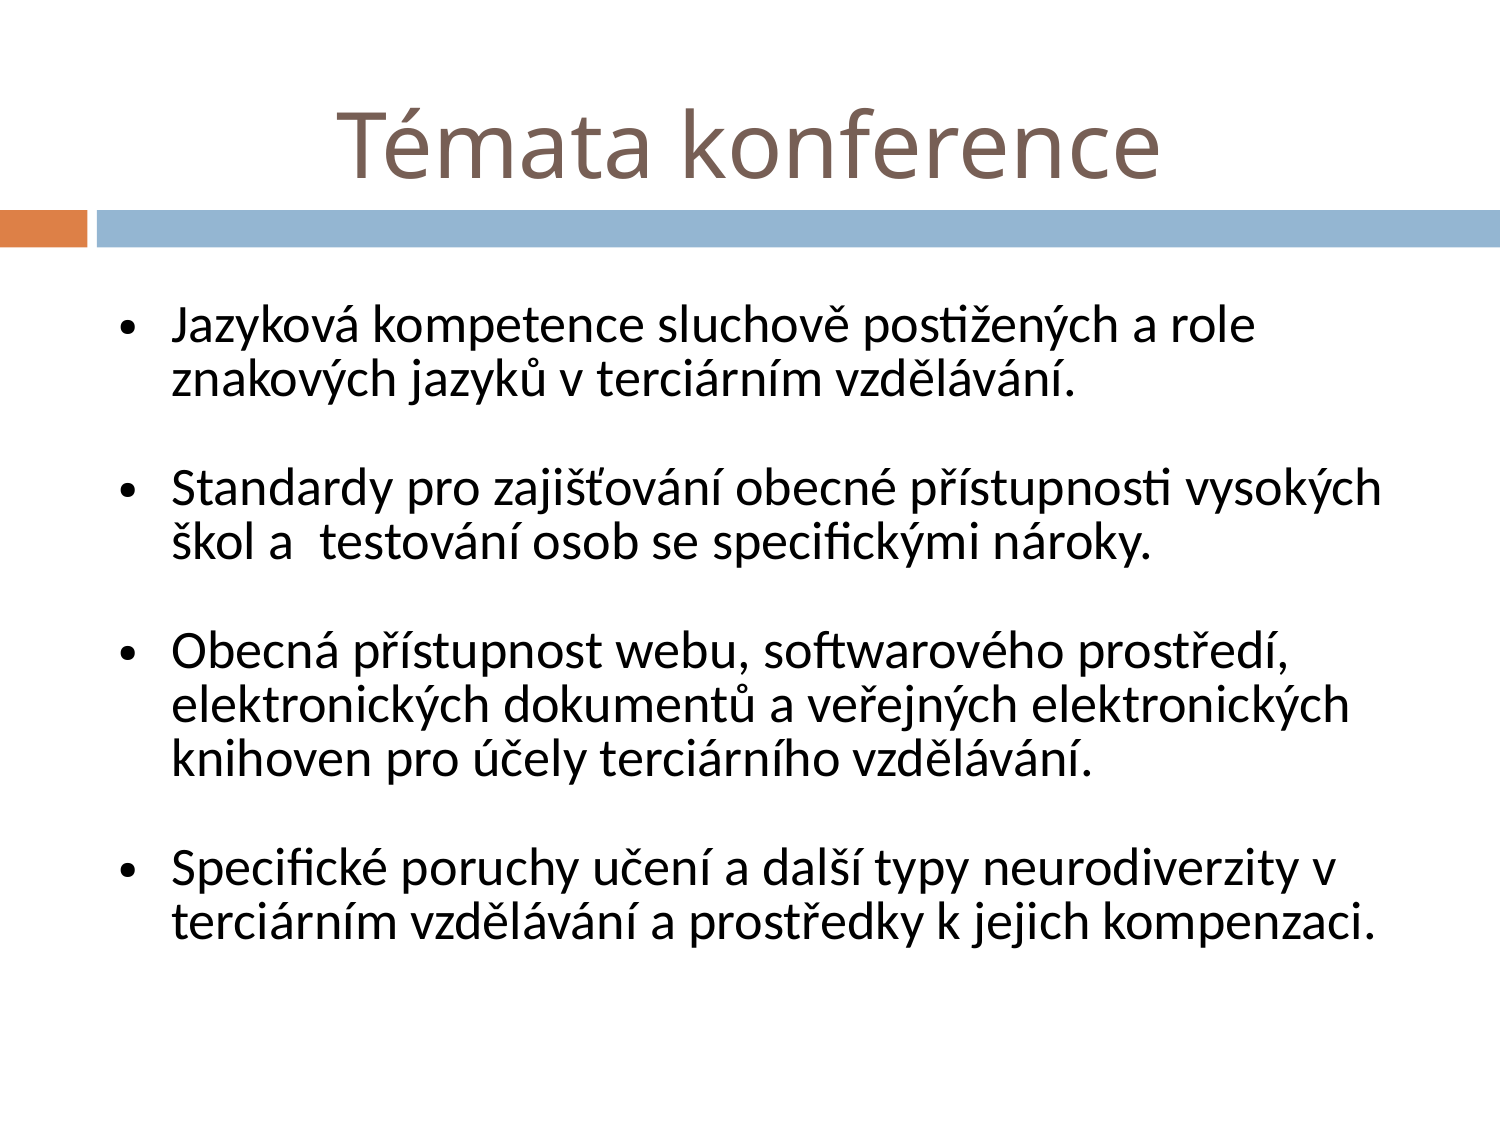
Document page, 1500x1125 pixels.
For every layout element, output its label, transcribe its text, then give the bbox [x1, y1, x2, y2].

list Jazyková kompetence sluchově postižených a role znakových jazyků v terciárním vzdělávání. Standardy pro zajišťování obecné přístupnosti vysokých škol a testování osob se specifickými nároky. Obecná přístupnost webu, softwarového prostředí, elektronických dokumentů a veřejných elektronických knihoven pro účely terciárního vzdělávání. Specifické poruchy učení a další typy neurodiverzity v terciárním vzdělávání a prostředky k jejich kompenzaci. [100, 301, 1438, 1040]
title Témata konference [0, 0, 1500, 213]
